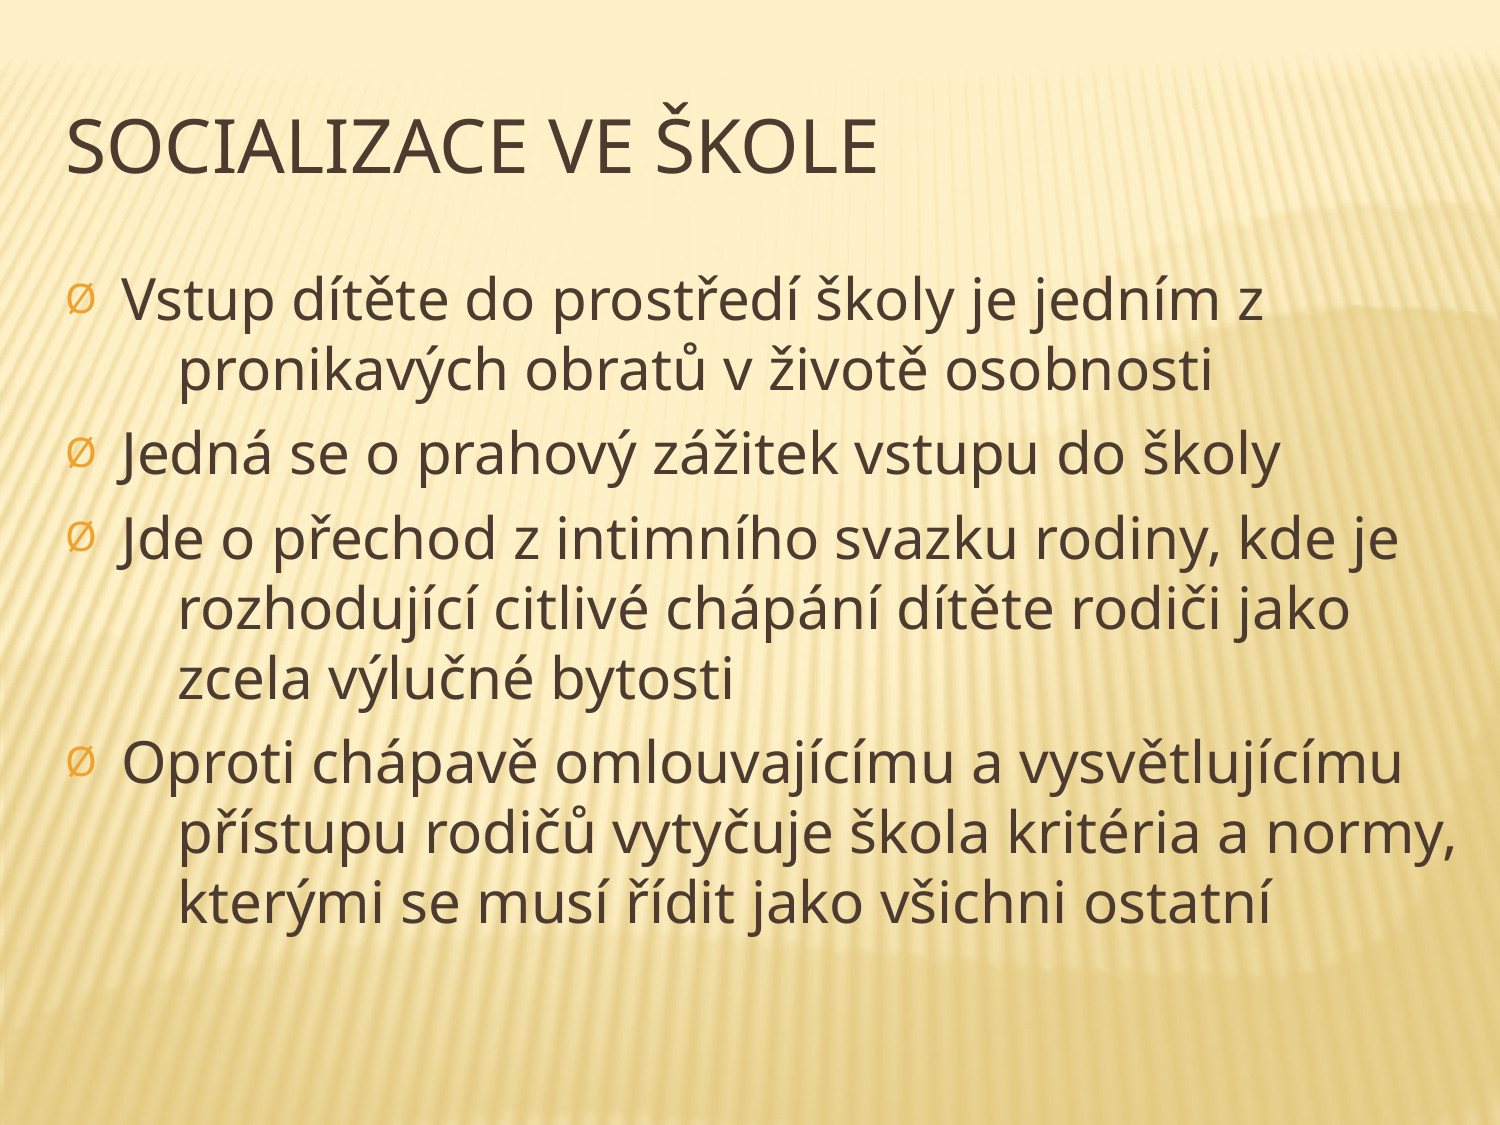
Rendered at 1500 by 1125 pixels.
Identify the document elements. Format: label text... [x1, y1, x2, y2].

list Vstup dítěte do prostředí školy je jedním z pronikavých obratů v životě osobnosti Jedná se o prahový zážitek vstupu do školy Jde o přechod z intimního svazku rodiny, kde je rozhodující citlivé chápání dítěte rodiči jako zcela výlučné bytosti Oproti chápavě omlouvajícímu a vysvětlujícímu přístupu rodičů vytyčuje škola kritéria a normy, kterými se musí řídit jako všichni ostatní [50, 254, 1476, 1102]
title Socializace ve škole [50, 75, 1476, 213]
